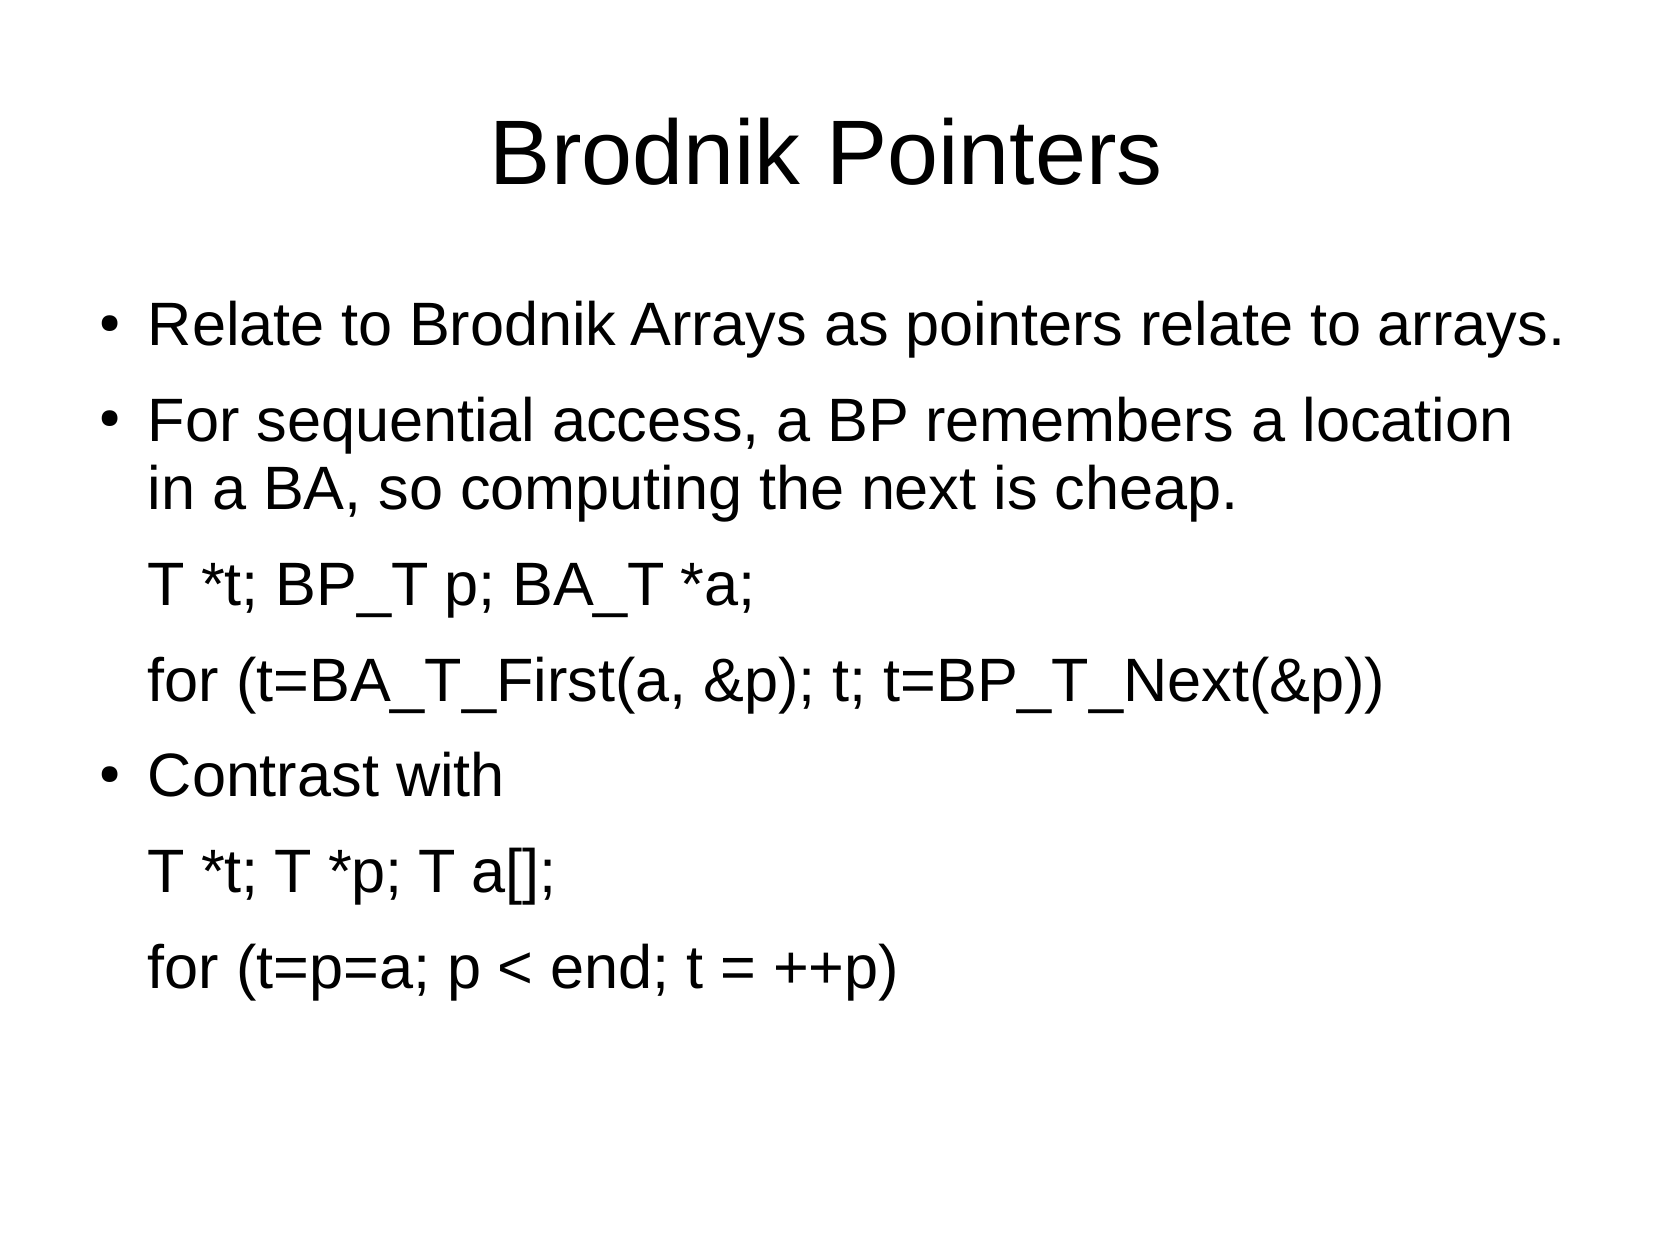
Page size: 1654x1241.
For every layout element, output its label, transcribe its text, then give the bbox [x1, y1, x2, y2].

list Relate to Brodnik Arrays as pointers relate to arrays. For sequential access, a BP remembers a location in a BA, so computing the next is cheap. T *t; BP_T p; BA_T *a; for (t=BA_T_First(a, &p); t; t=BP_T_Next(&p)) Contrast with T *t; T *p; T a[]; for (t=p=a; p < end; t = ++p) [82, 290, 1571, 1010]
title Brodnik Pointers [82, 49, 1571, 257]
